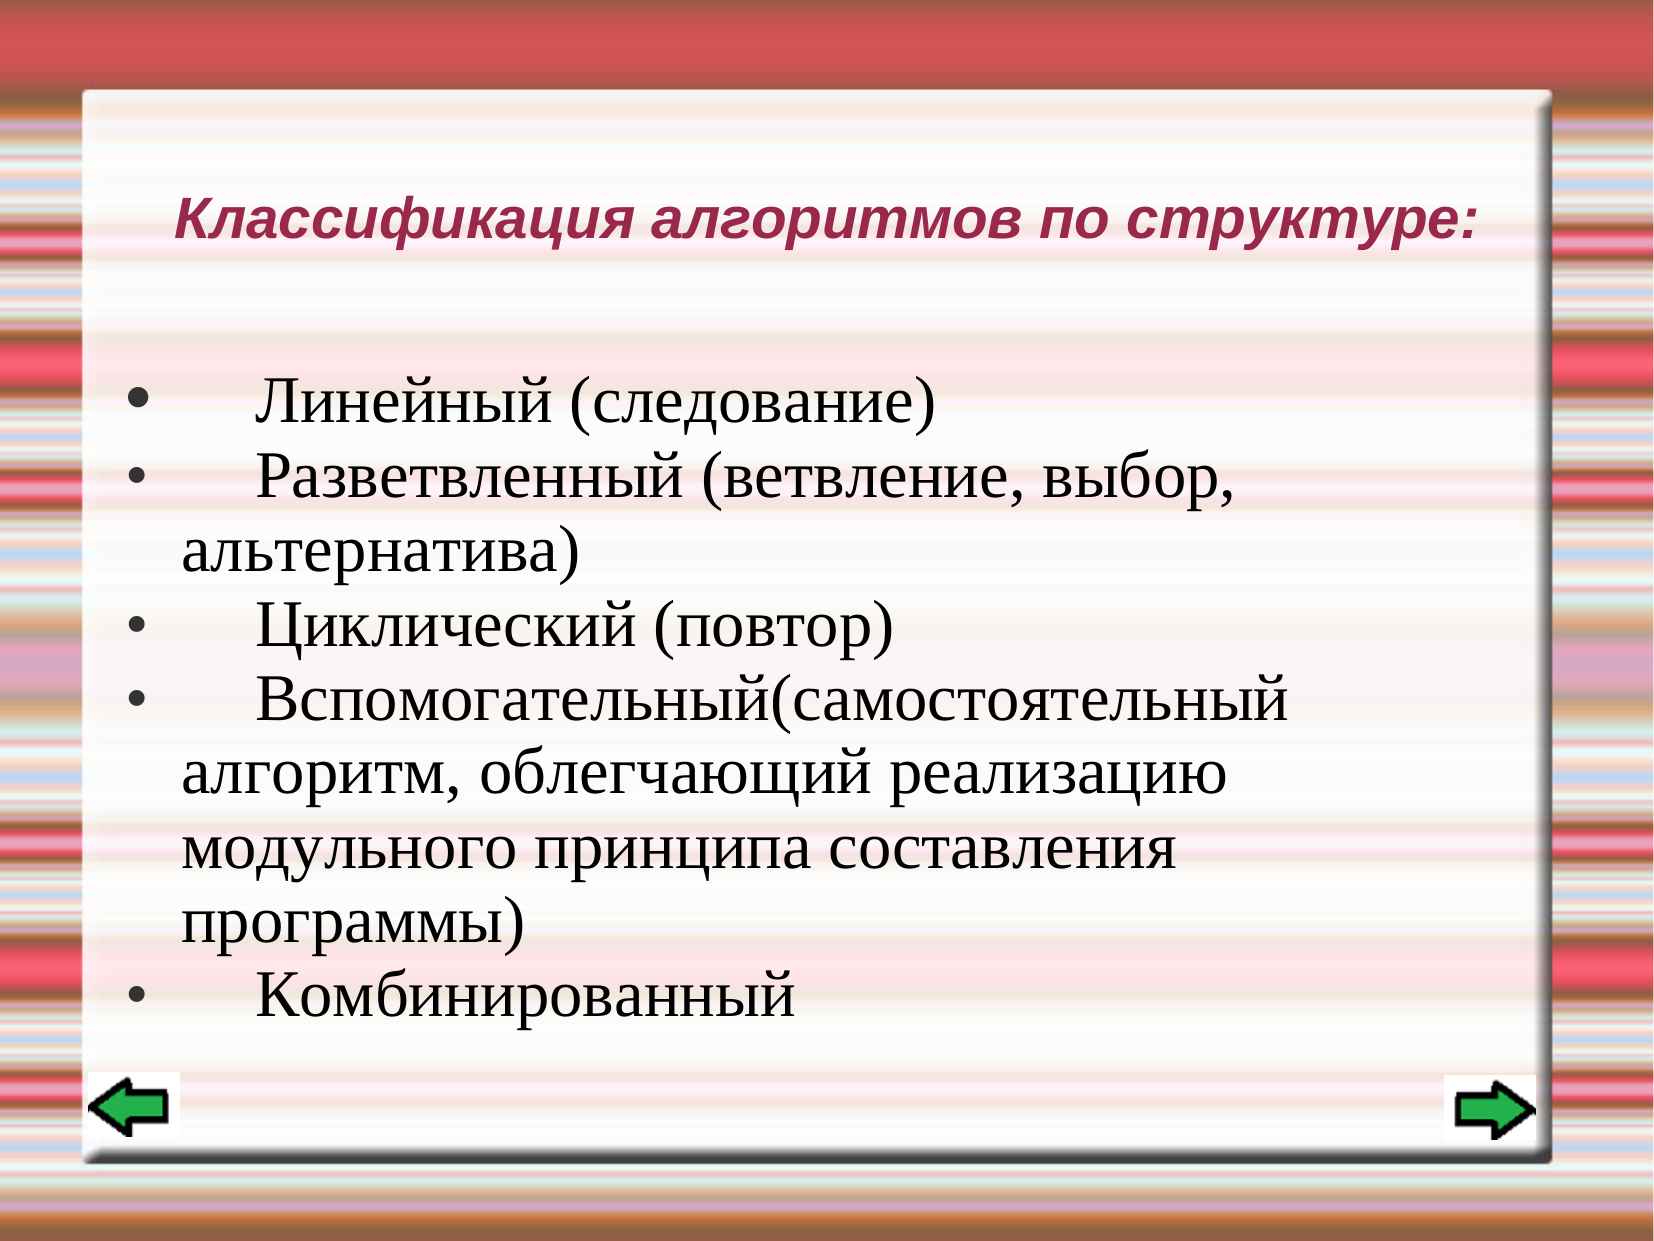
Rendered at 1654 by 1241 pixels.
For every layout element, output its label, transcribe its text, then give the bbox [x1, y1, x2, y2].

picture [0, 0, 1654, 1241]
list • Линейный (следование) • Разветвленный (ветвление, выбор, альтернатива) • Циклический (повтор) • Вспомогательный(самостоятельный алгоритм, облегчающий реализацию модульного принципа составления программы) • Комбинированный [124, 354, 1506, 1136]
title Классификация алгоритмов по структуре: [121, 114, 1534, 322]
